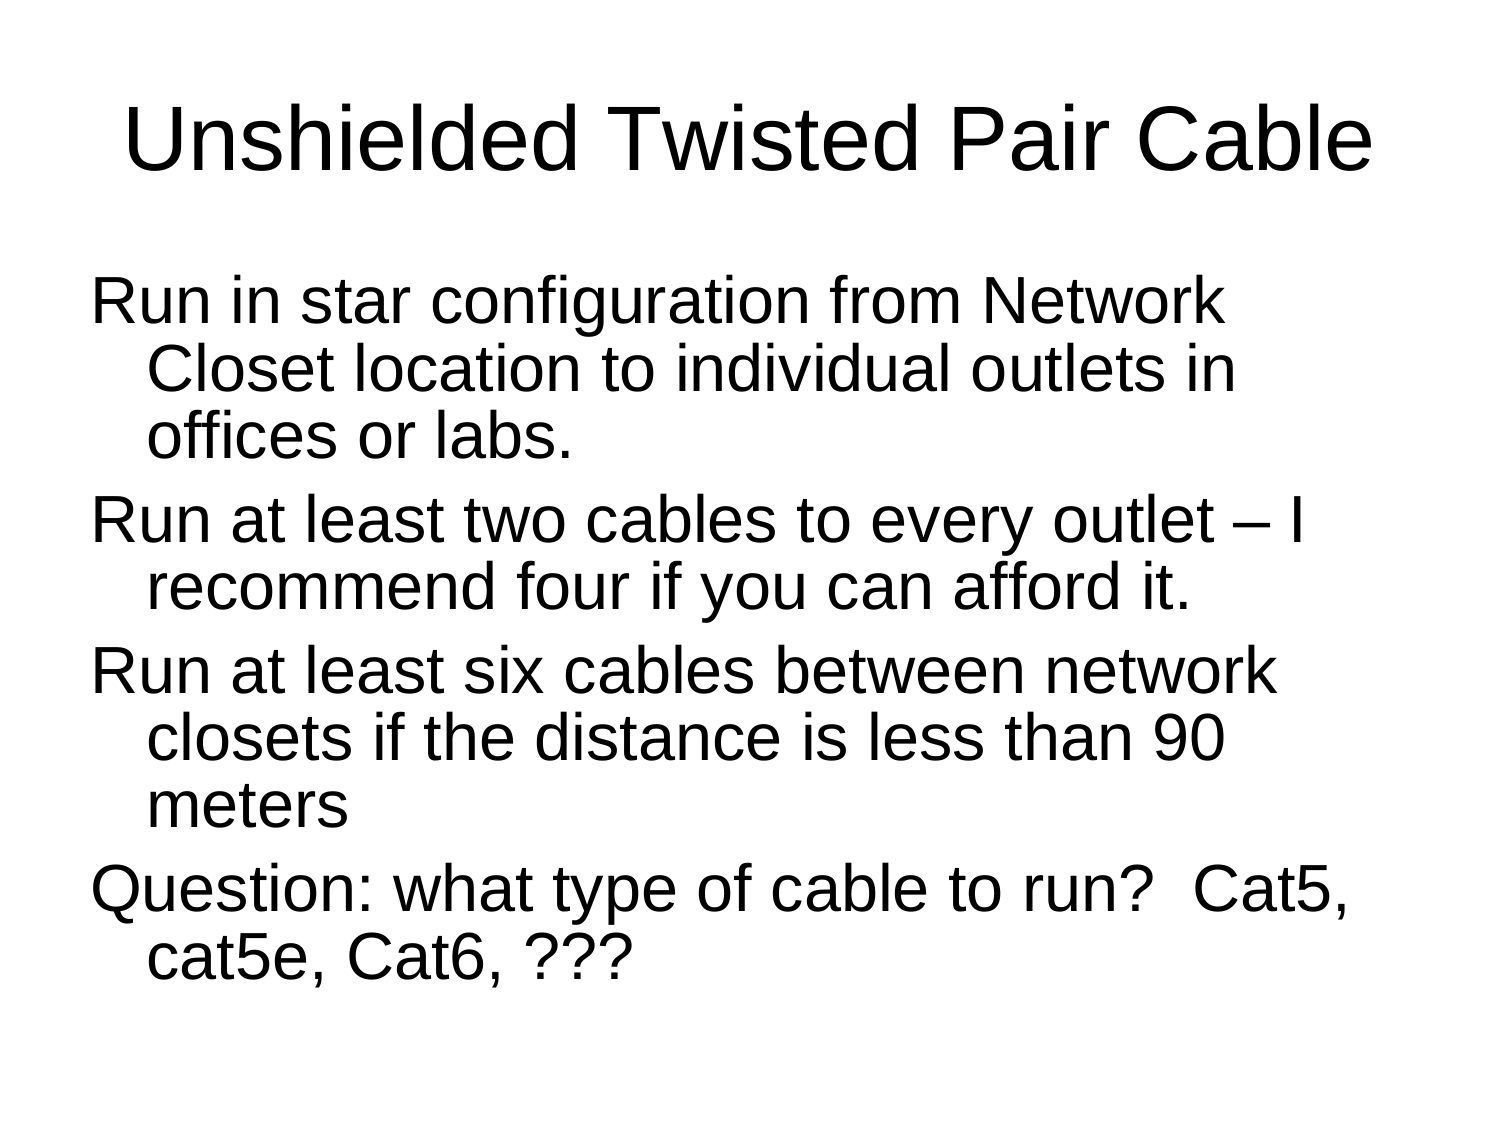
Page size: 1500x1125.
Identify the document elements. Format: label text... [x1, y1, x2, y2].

title Unshielded Twisted Pair Cable [75, 45, 1426, 233]
list Run in star configuration from Network Closet location to individual outlets in offices or labs. Run at least two cables to every outlet – I recommend four if you can afford it. Run at least six cables between network closets if the distance is less than 90 meters Question: what type of cable to run? Cat5, cat5e, Cat6, ??? [75, 262, 1426, 1076]
